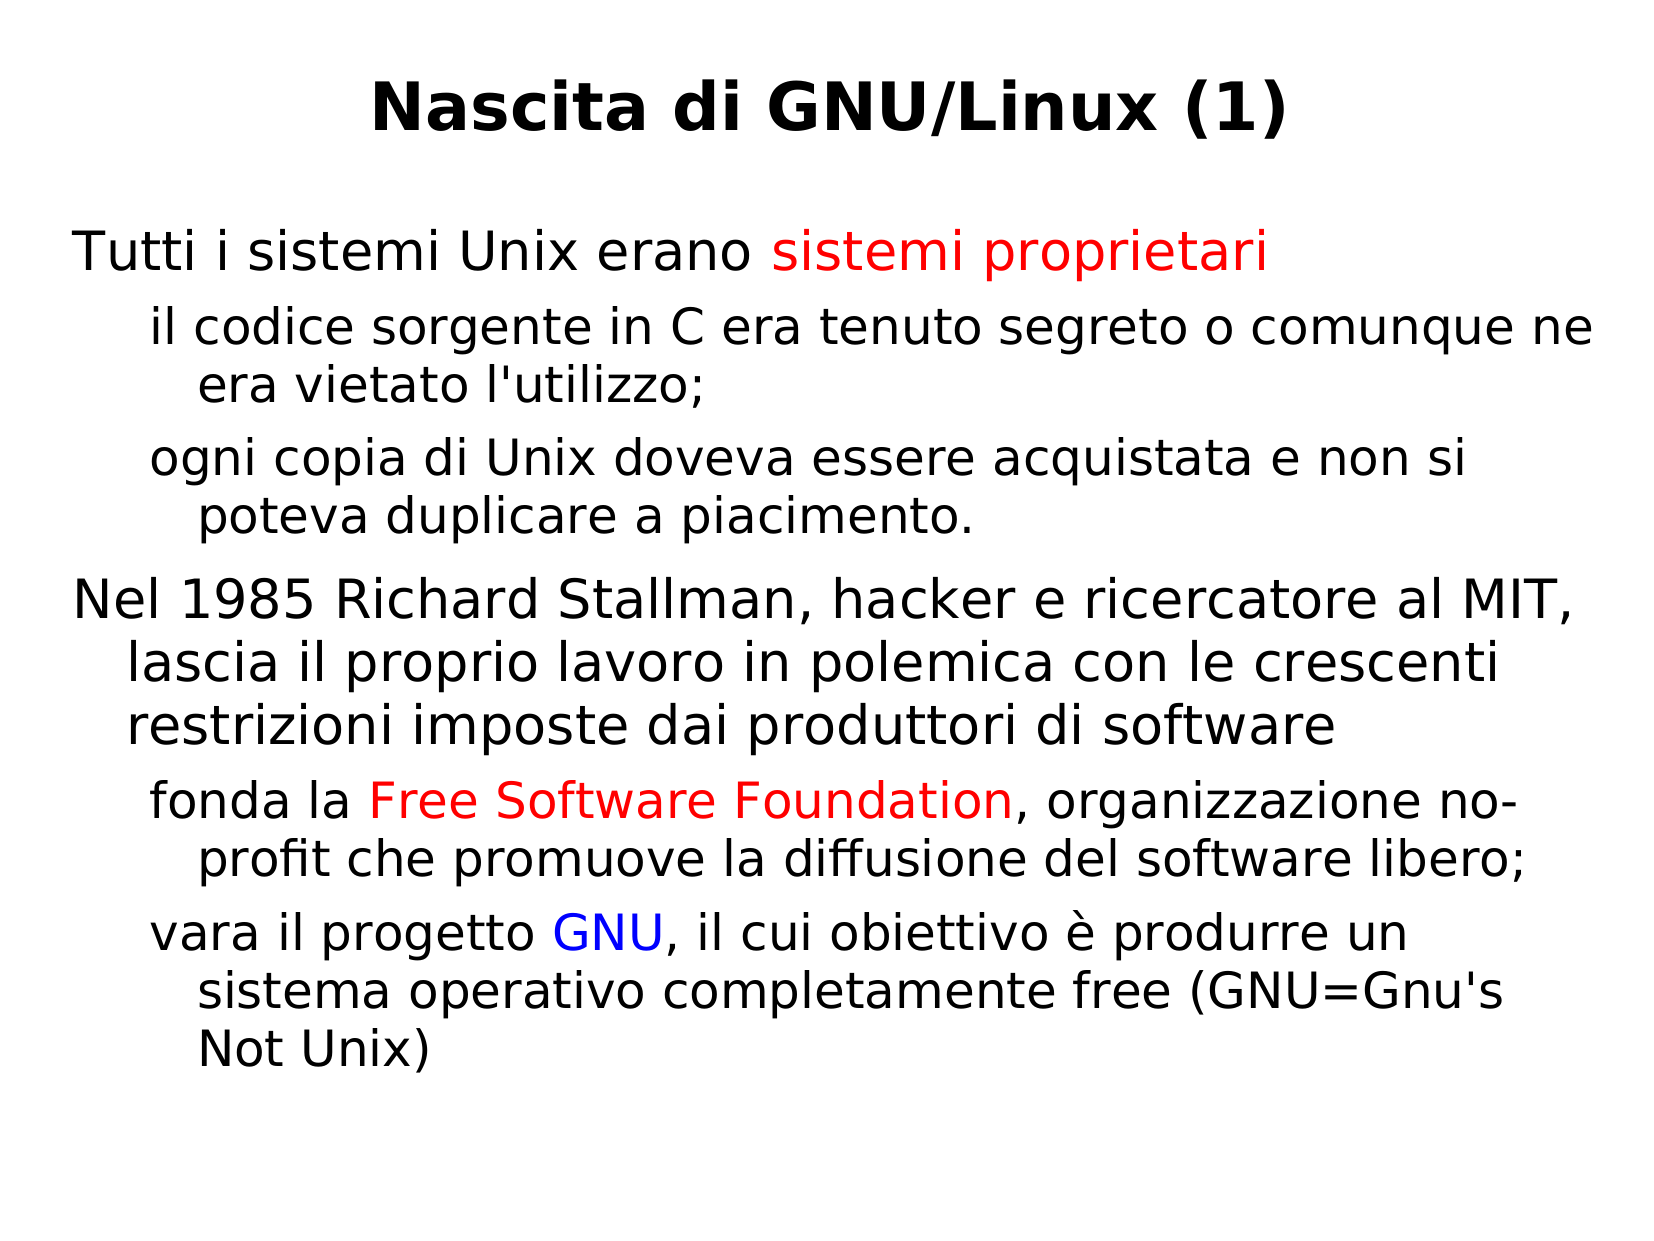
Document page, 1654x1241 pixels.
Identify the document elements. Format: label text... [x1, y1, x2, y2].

title Nascita di GNU/Linux (1) [52, 42, 1608, 173]
list Tutti i sistemi Unix erano sistemi proprietari il codice sorgente in C era tenuto segreto o comunque ne era vietato l'utilizzo; ogni copia di Unix doveva essere acquistata e non si poteva duplicare a piacimento. Nel 1985 Richard Stallman, hacker e ricercatore al MIT, lascia il proprio lavoro in polemica con le crescenti restrizioni imposte dai produttori di software fonda la Free Software Foundation, organizzazione no-profit che promuove la diffusione del software libero; vara il progetto GNU, il cui obiettivo è produrre un sistema operativo completamente free (GNU=Gnu's Not Unix) [55, 219, 1605, 1179]
